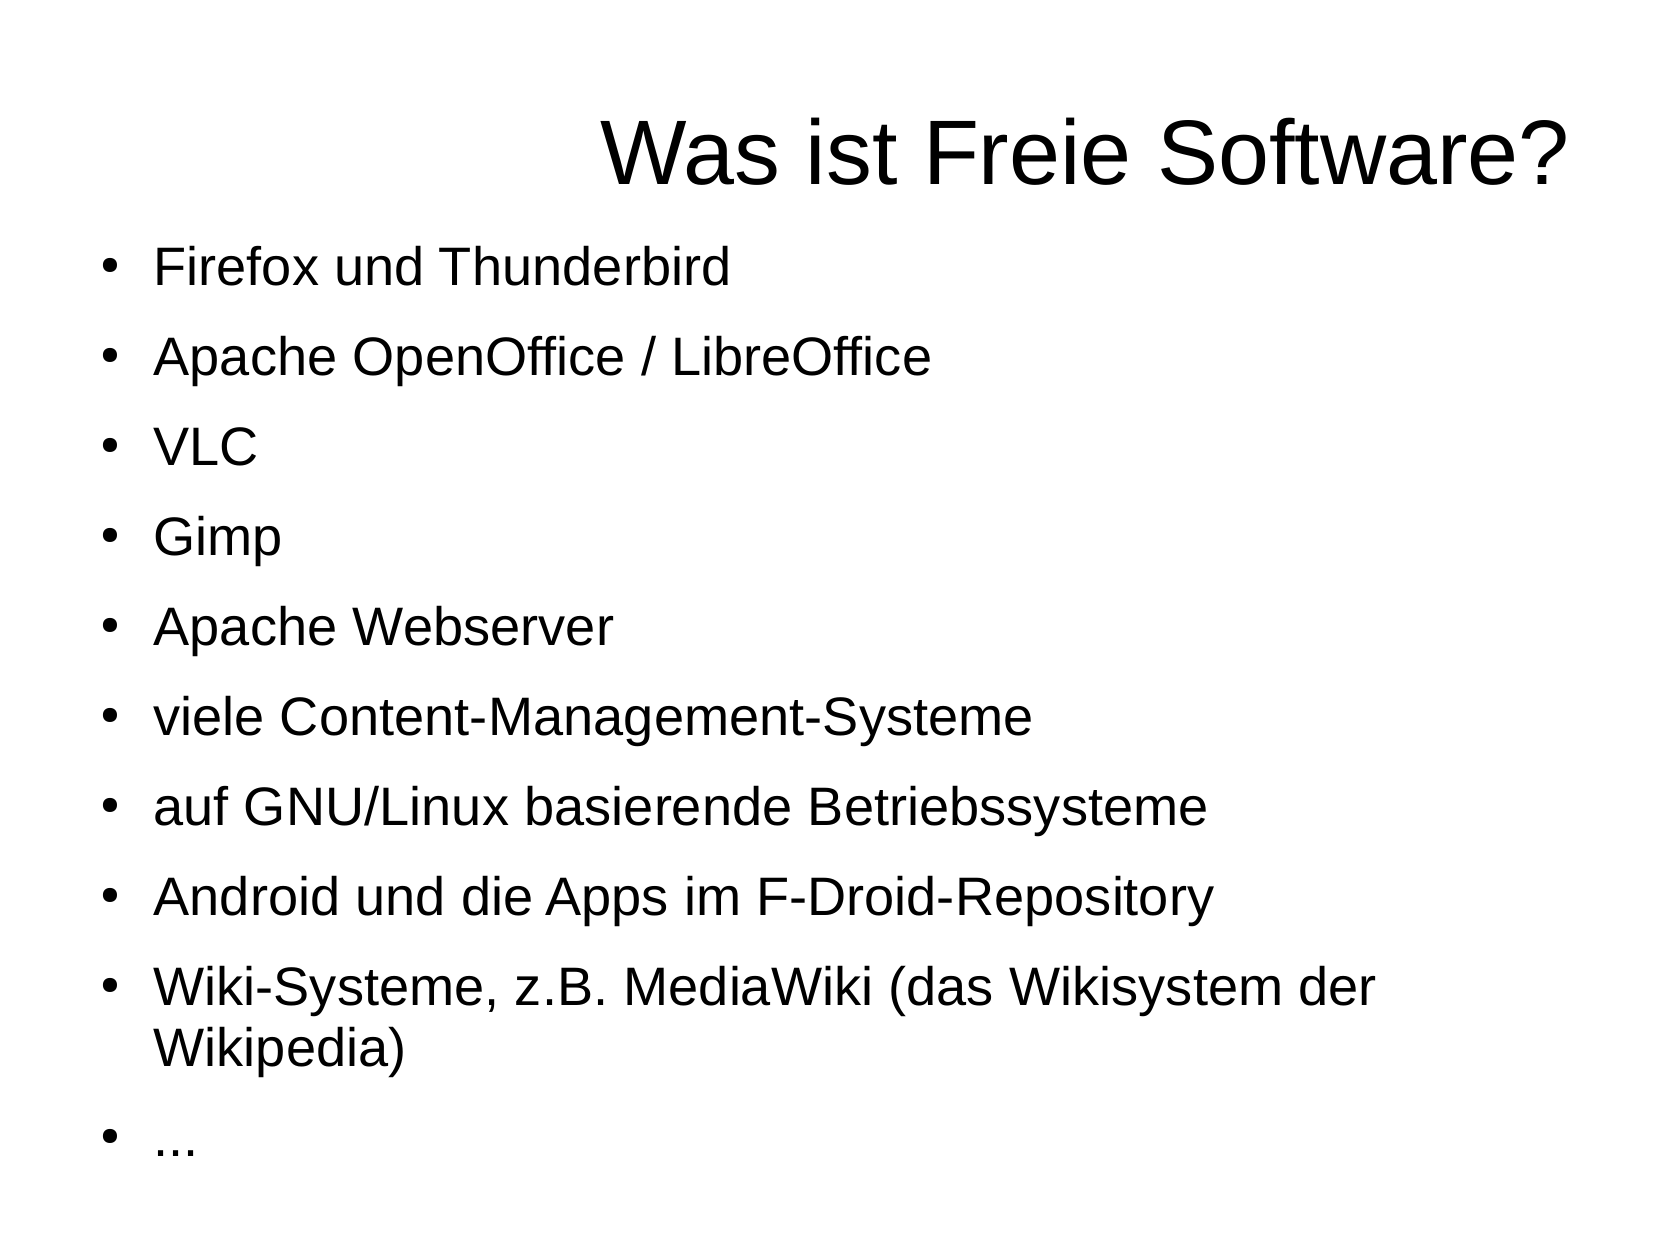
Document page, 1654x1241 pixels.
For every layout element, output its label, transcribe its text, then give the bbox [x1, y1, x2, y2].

title Was ist Freie Software? [82, 49, 1571, 236]
list Firefox und Thunderbird Apache OpenOffice / LibreOffice VLC Gimp Apache Webserver viele Content-Management-Systeme auf GNU/Linux basierende Betriebssysteme Android und die Apps im F-Droid-Repository Wiki-Systeme, z.B. MediaWiki (das Wikisystem der Wikipedia) ... [82, 236, 1571, 1222]
